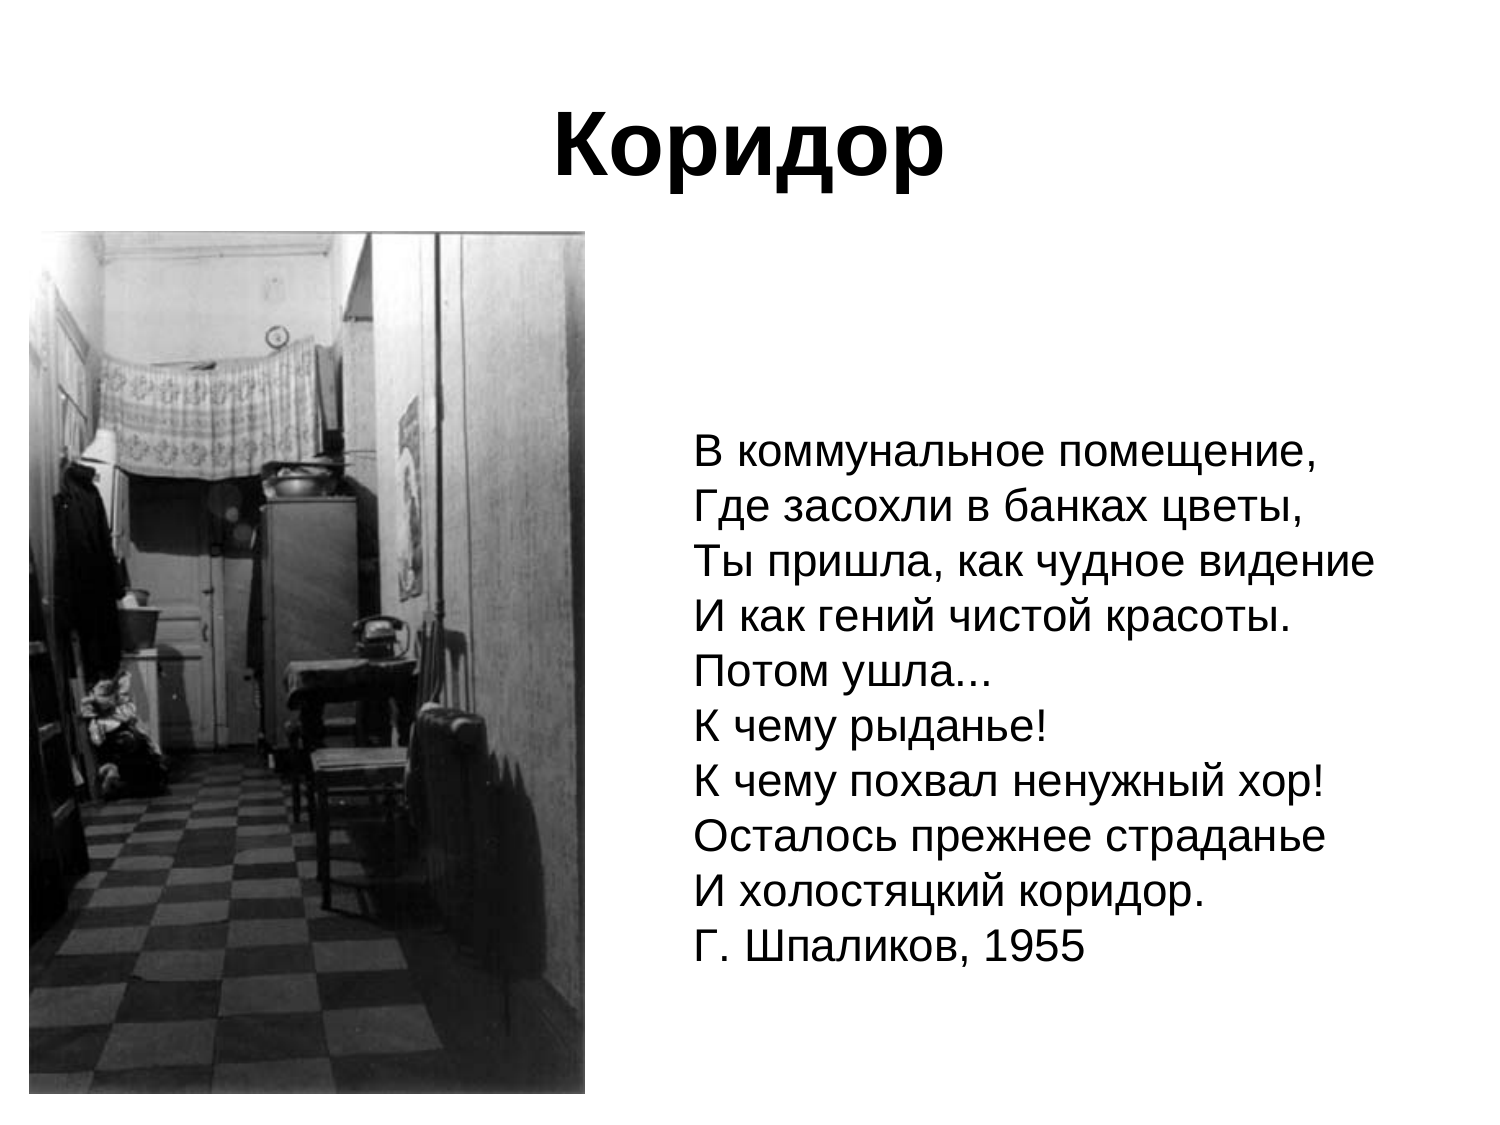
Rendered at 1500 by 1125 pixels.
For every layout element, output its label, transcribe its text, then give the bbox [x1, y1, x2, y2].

title Коридор [75, 45, 1426, 233]
text_box В коммунальное помещение, Где засохли в банках цветы, Ты пришла, как чудное видение И как гений чистой красоты. Потом ушла... К чему рыданье! К чему похвал ненужный хор! Осталось прежнее страданье И холостяцкий коридор. Г. Шпаликов, 1955 [679, 413, 1418, 979]
picture [29, 231, 585, 1094]
